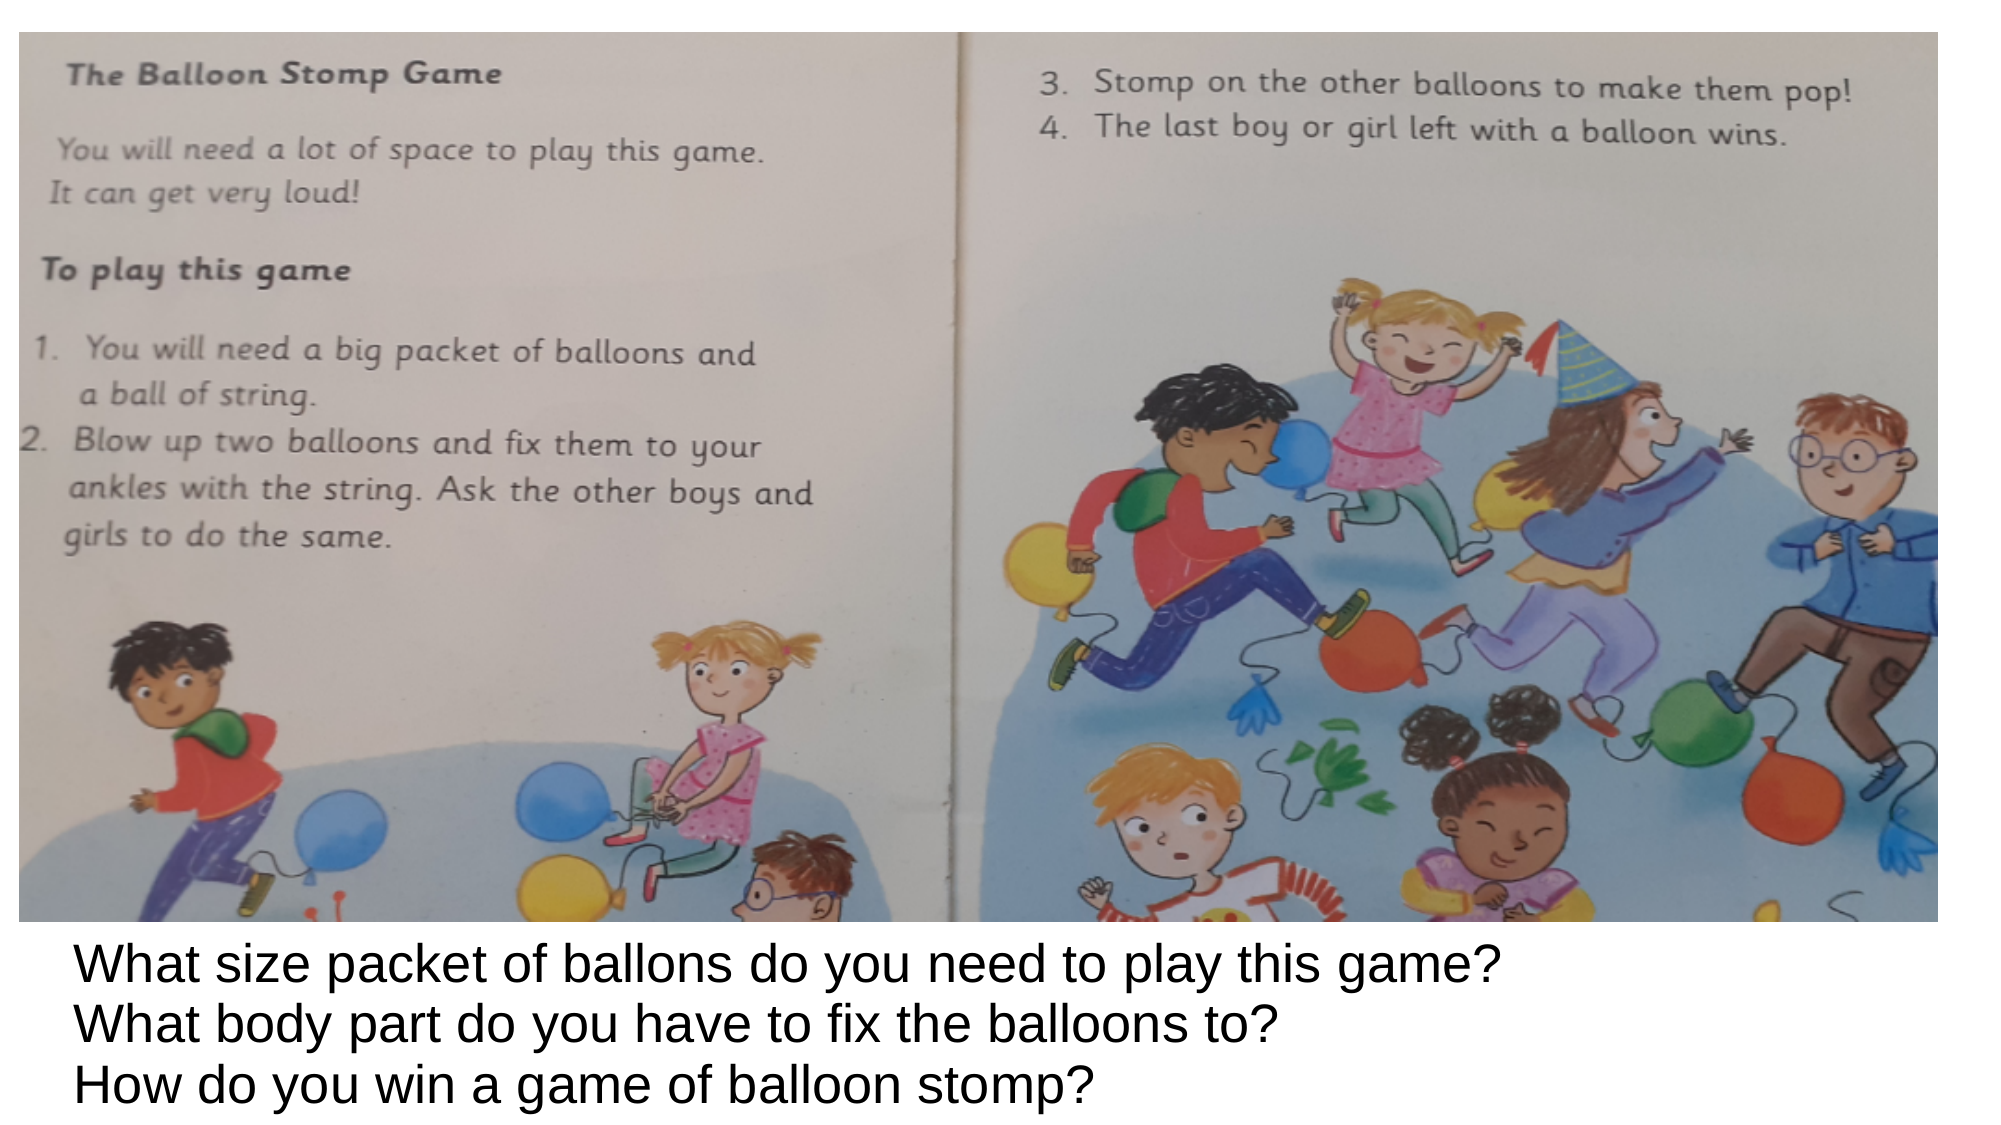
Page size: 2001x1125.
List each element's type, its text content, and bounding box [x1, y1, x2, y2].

text_box What size packet of ballons do you need to play this game? What body part do you have to fix the balloons to? How do you win a game of balloon stomp? [59, 922, 1784, 1123]
picture [19, 32, 1938, 922]
